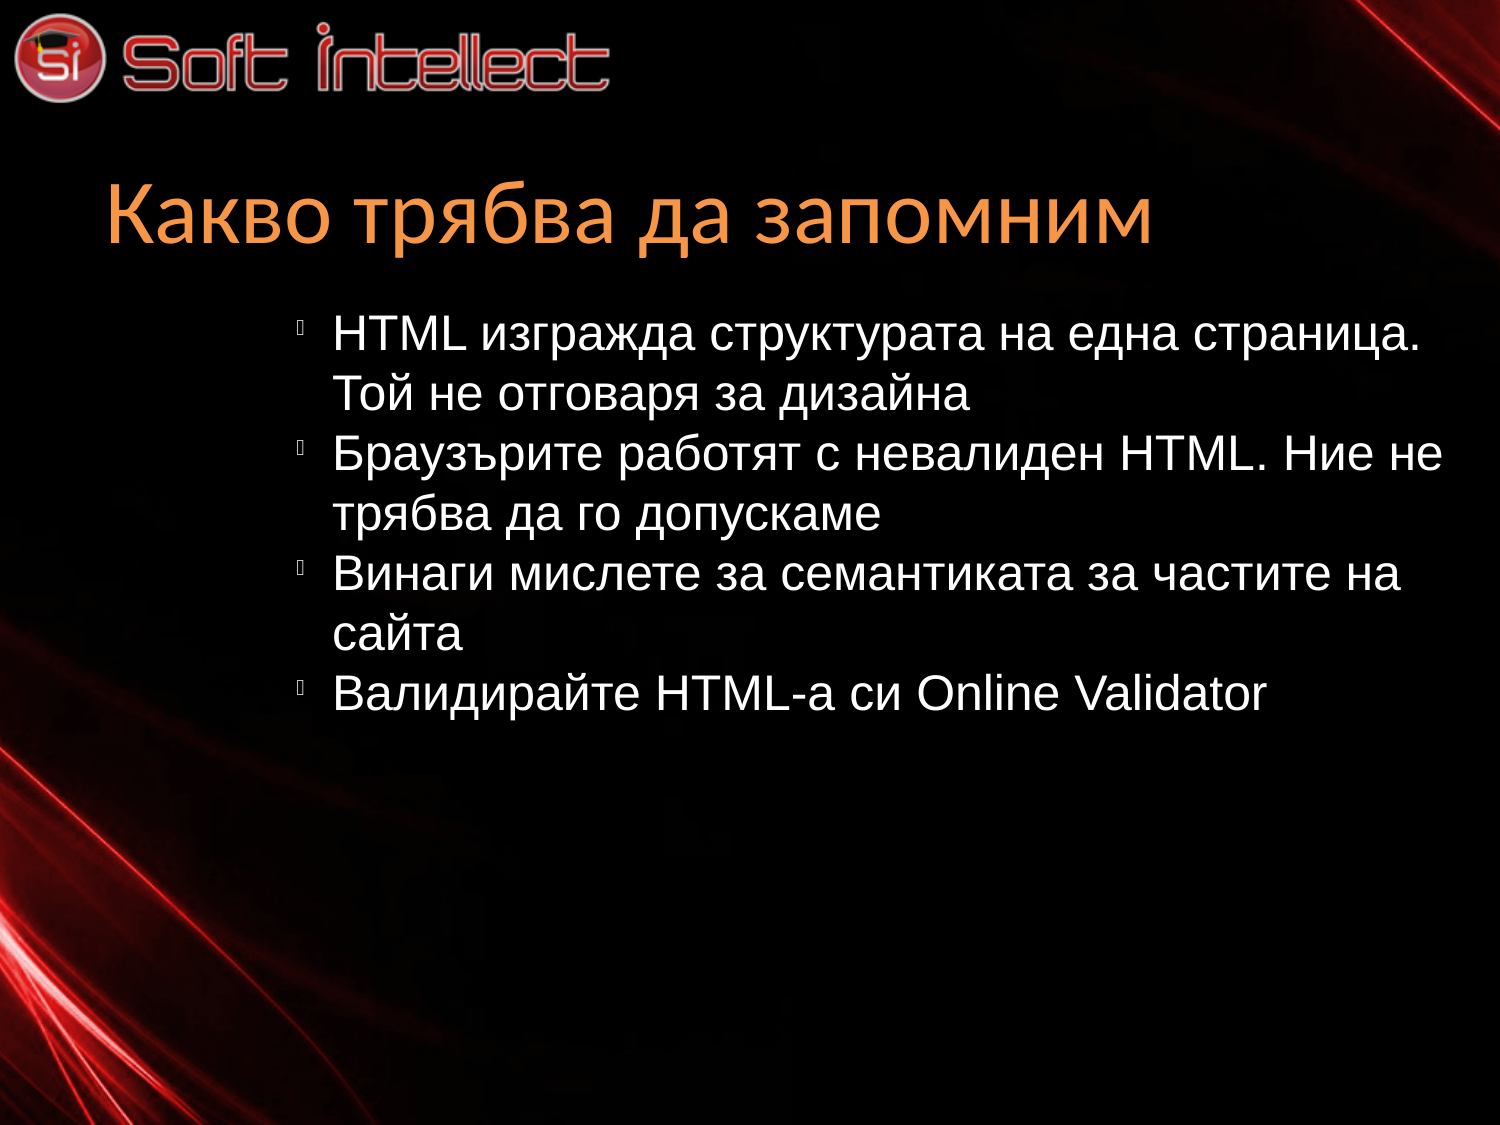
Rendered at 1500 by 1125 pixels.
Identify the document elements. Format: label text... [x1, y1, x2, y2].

text_box Какво трябва да запомним [90, 112, 1440, 300]
picture [0, 0, 1500, 1125]
text_box HTML изгражда структурата на една страница. Той не отговаря за дизайна Браузърите работят с невалиден HTML. Ние не трябва да го допускаме Винаги мислете за семантиката за частите на сайта Валидирайте HTML-а си Online Validator [281, 293, 1500, 1015]
